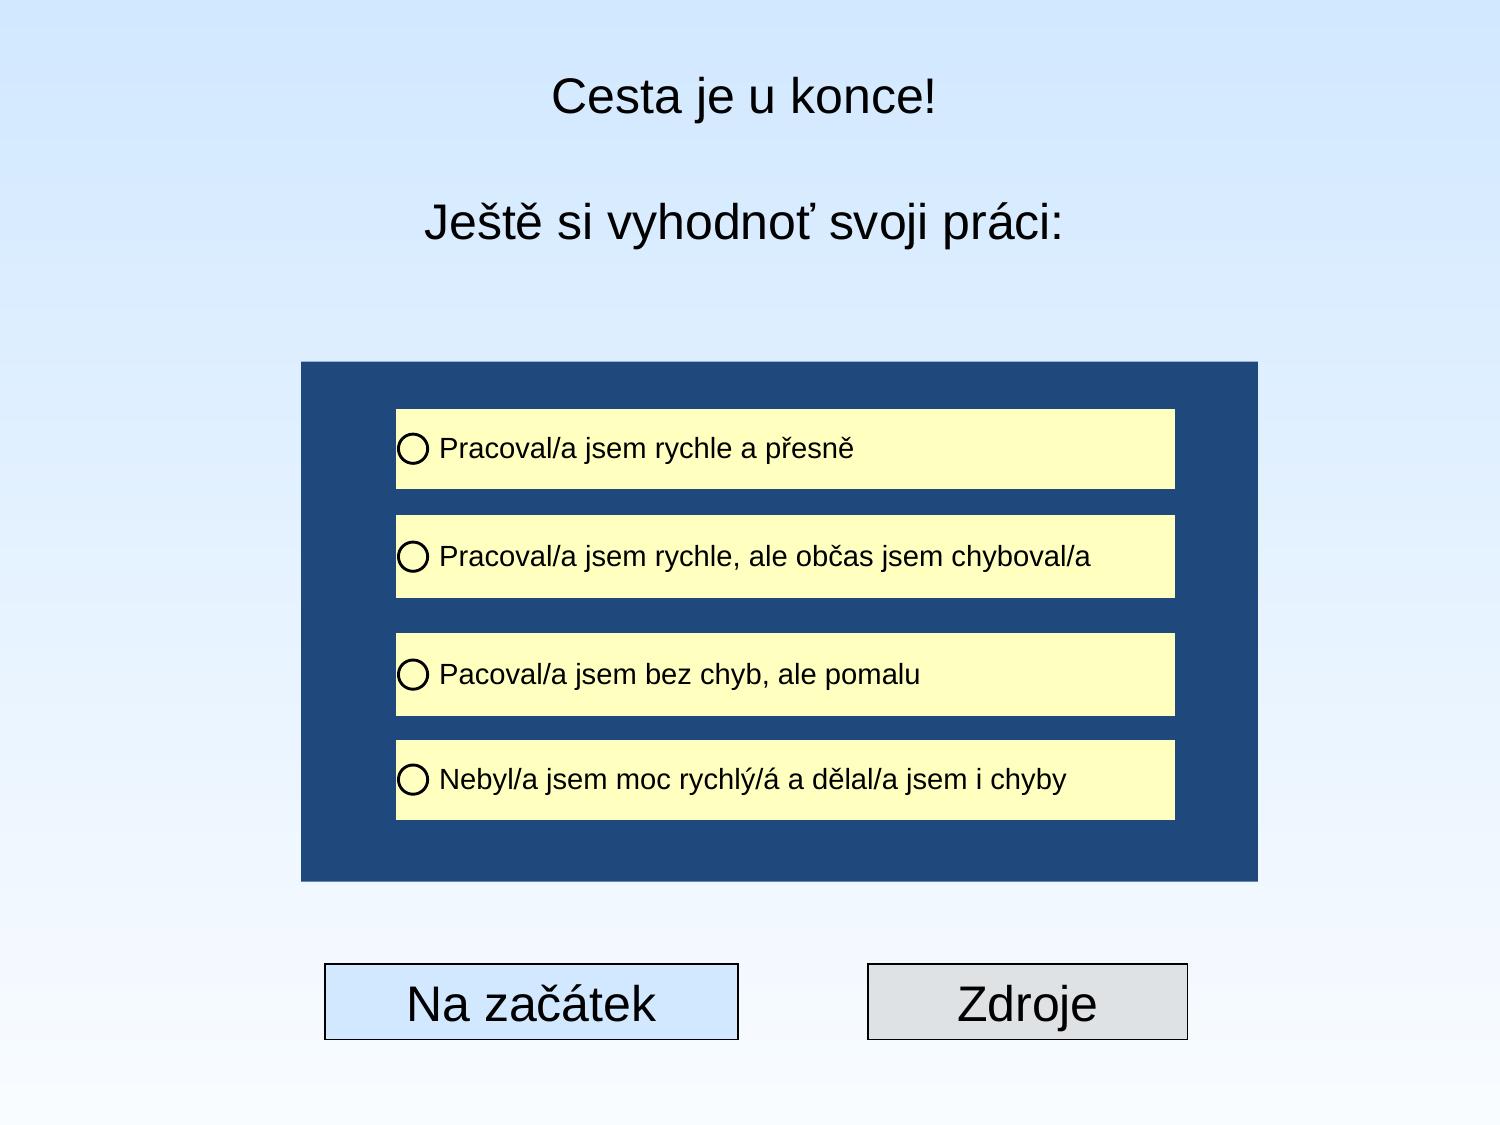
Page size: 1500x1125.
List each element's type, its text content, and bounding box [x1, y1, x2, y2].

text_box [301, 361, 1258, 882]
text_box Zdroje [868, 964, 1188, 1040]
list Cesta je u konce! Ještě si vyhodnoť svoji práci: [64, 66, 1426, 280]
text_box Na začátek [324, 964, 739, 1040]
